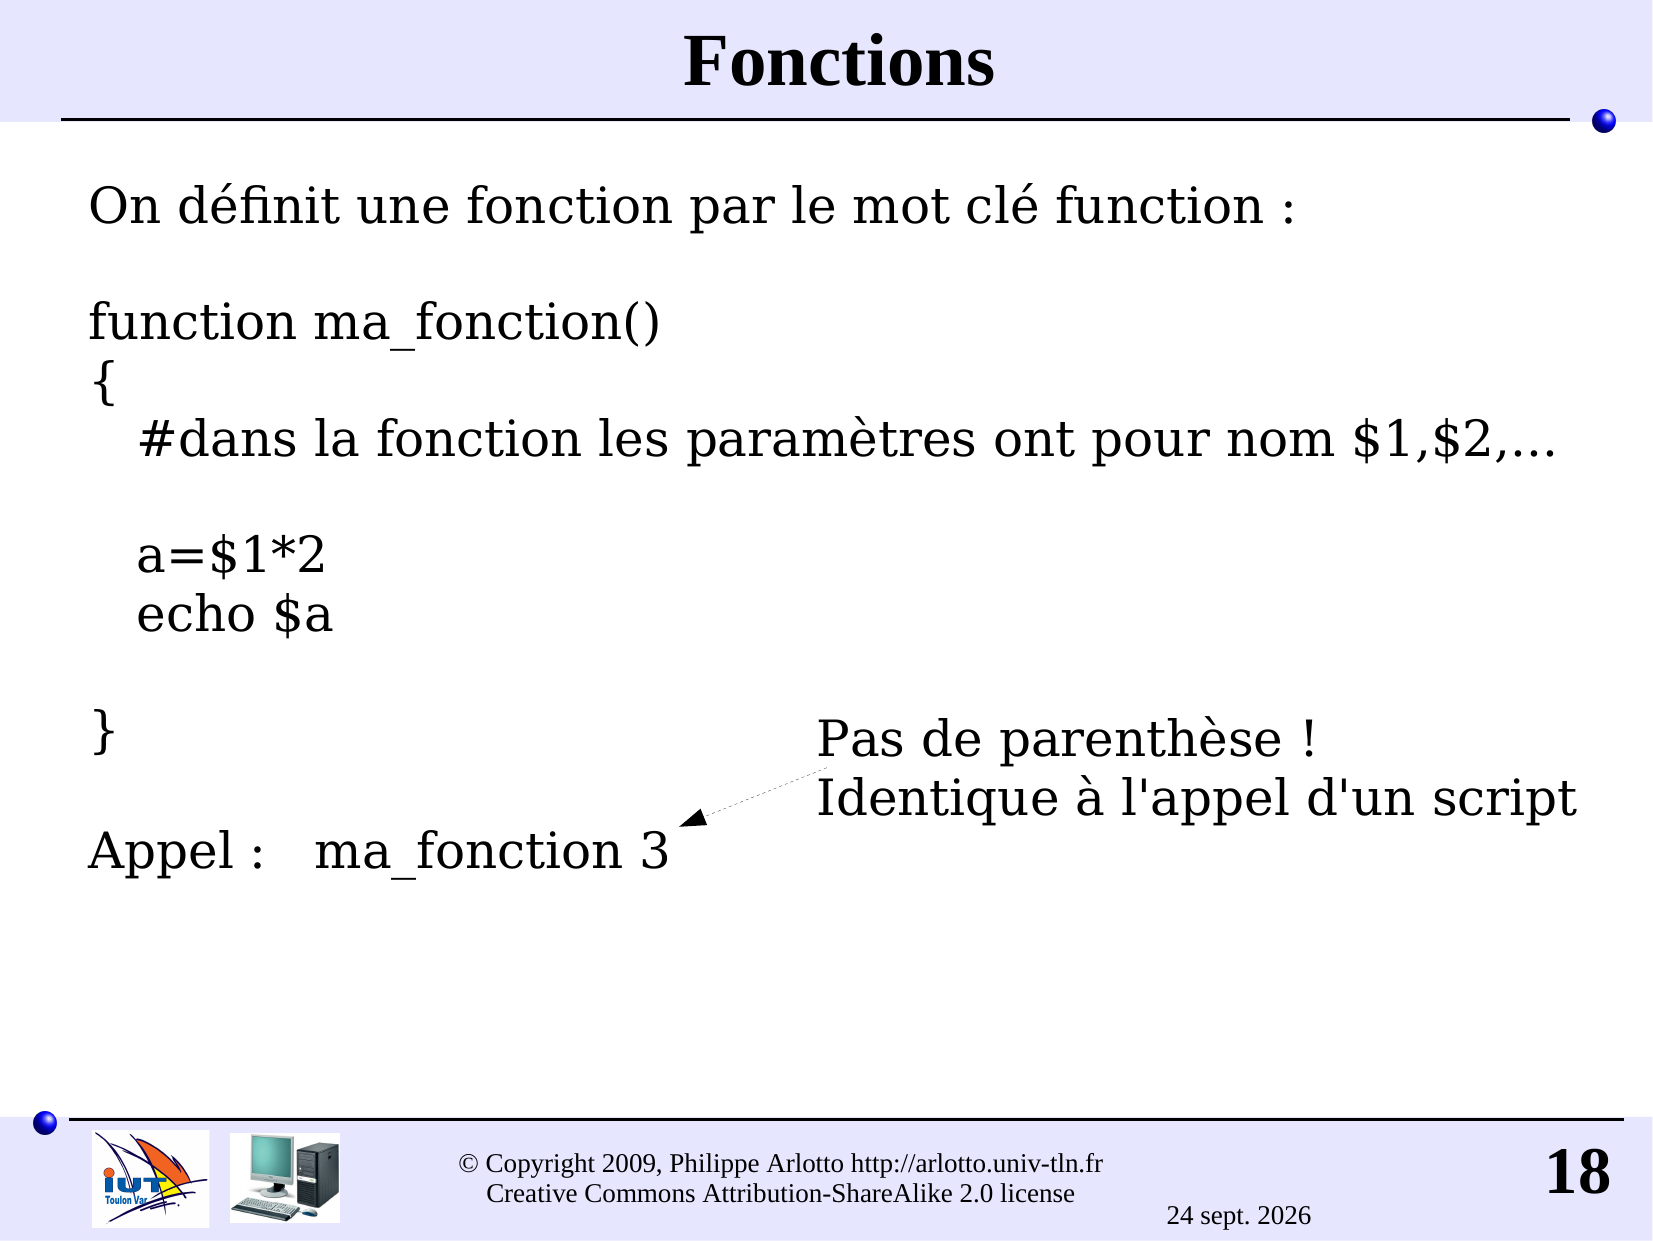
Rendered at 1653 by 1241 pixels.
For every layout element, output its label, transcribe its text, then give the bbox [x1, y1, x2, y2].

text_box Pas de parenthèse ! Identique à l'appel d'un script [816, 710, 1595, 827]
picture [230, 1133, 340, 1223]
title Fonctions [95, 11, 1585, 110]
text_box On définit une fonction par le mot clé function : function ma_fonction() { #dans la fonction les paramètres ont pour nom $1,$2,... a=$1*2 echo $a } [88, 177, 1560, 760]
text_box Appel : ma_fonction 3 [88, 822, 672, 881]
